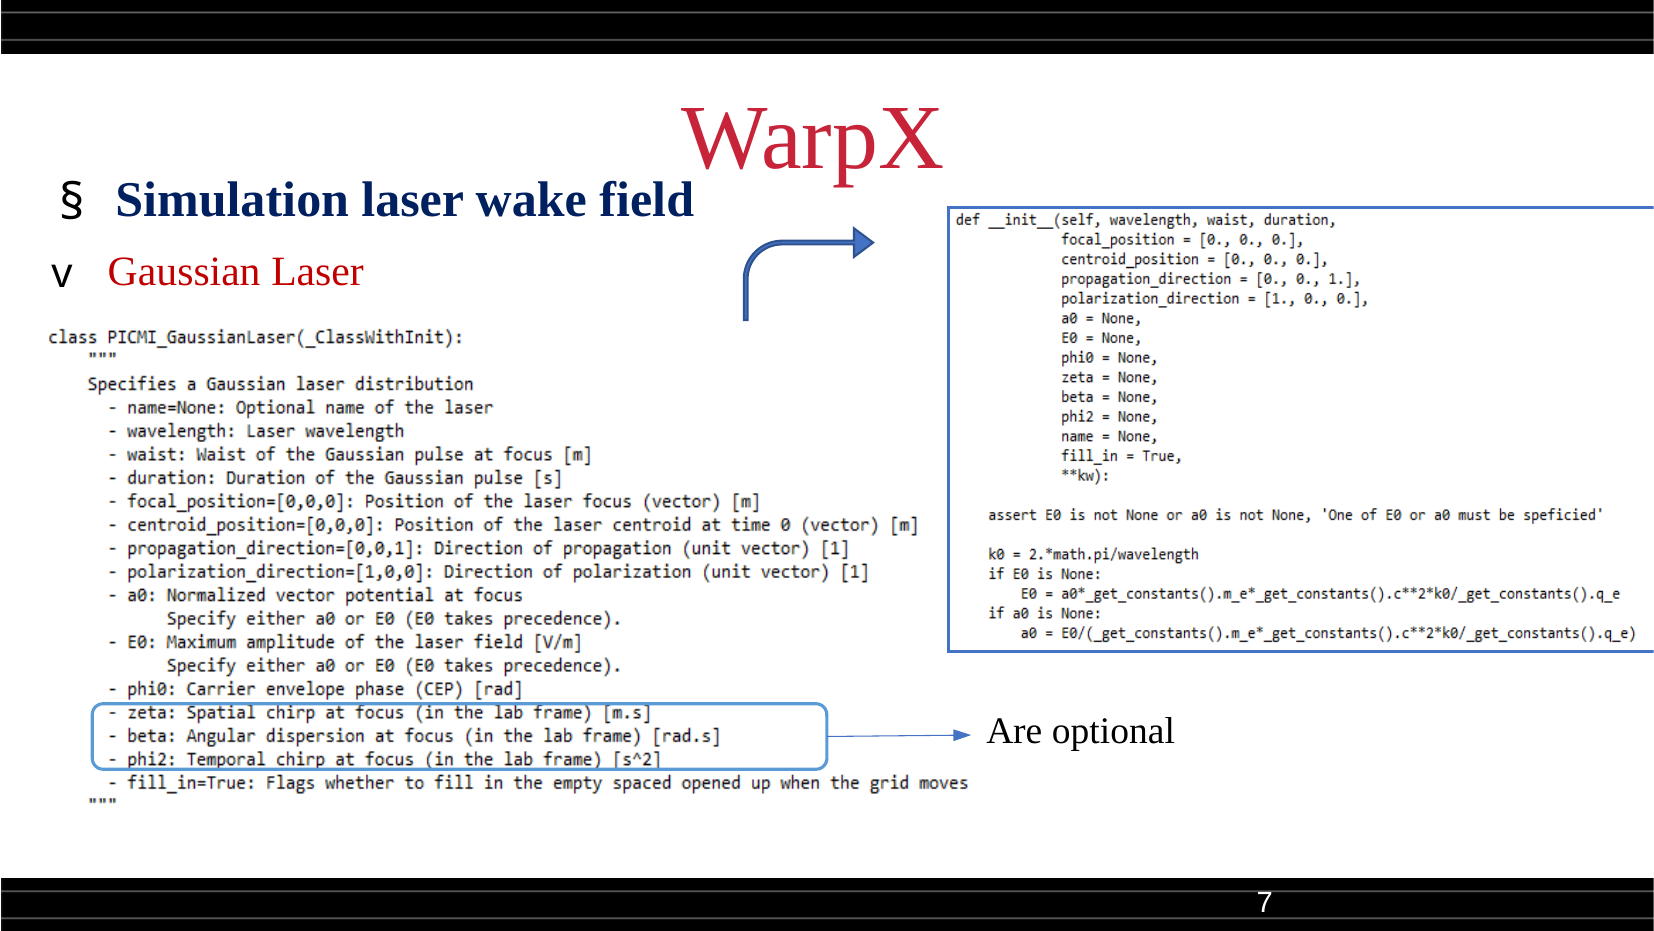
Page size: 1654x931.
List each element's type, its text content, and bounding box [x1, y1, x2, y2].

text_box Are optional [971, 702, 1192, 764]
text_box Simulation laser wake field [44, 164, 823, 241]
text_box Gaussian Laser [36, 240, 492, 307]
picture [949, 208, 1654, 650]
picture [94, 706, 825, 767]
text_box [743, 228, 874, 321]
title WarpX [69, 76, 1558, 188]
picture [44, 320, 1000, 811]
